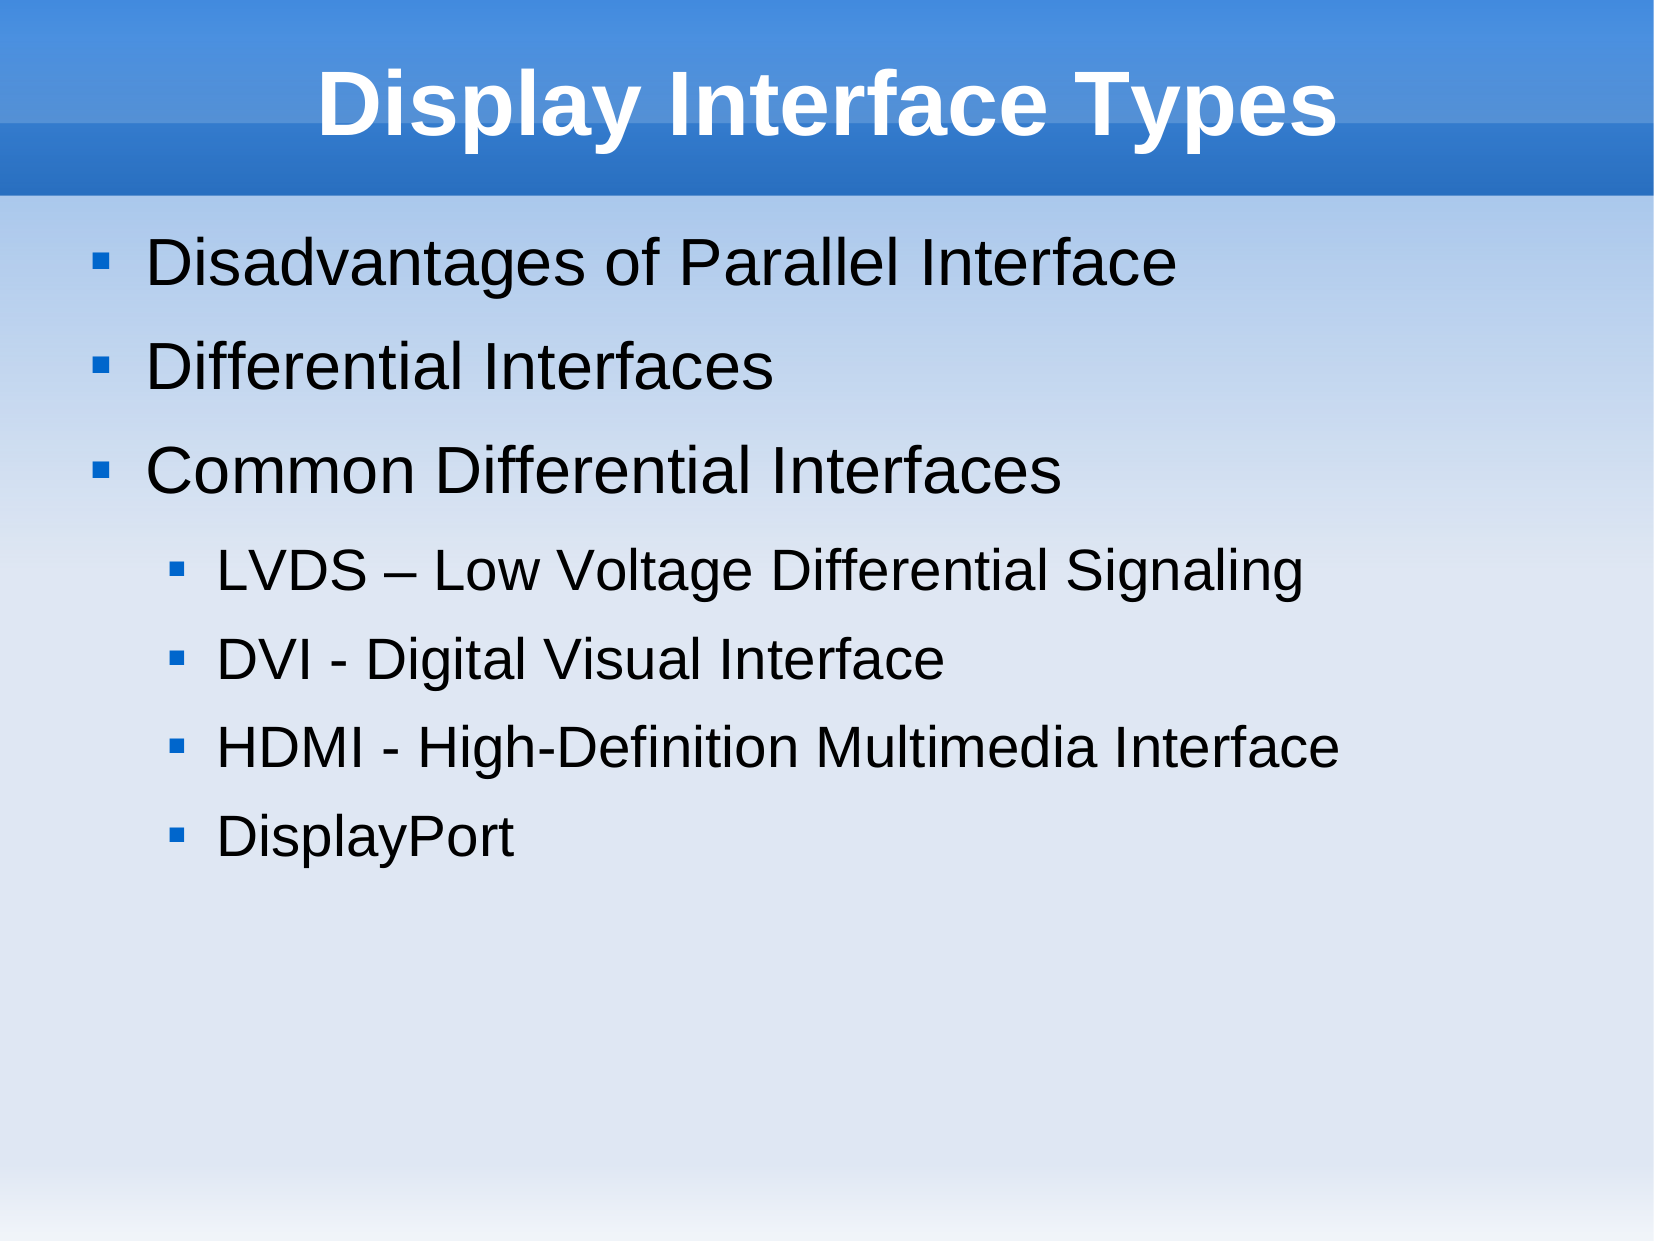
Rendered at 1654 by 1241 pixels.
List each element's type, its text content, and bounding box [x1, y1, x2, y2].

list Disadvantages of Parallel Interface Differential Interfaces Common Differential Interfaces LVDS – Low Voltage Differential Signaling DVI - Digital Visual Interface HDMI - High-Definition Multimedia Interface DisplayPort [75, 225, 1564, 1044]
title Display Interface Types [49, 0, 1538, 208]
picture [0, 0, 1654, 1241]
